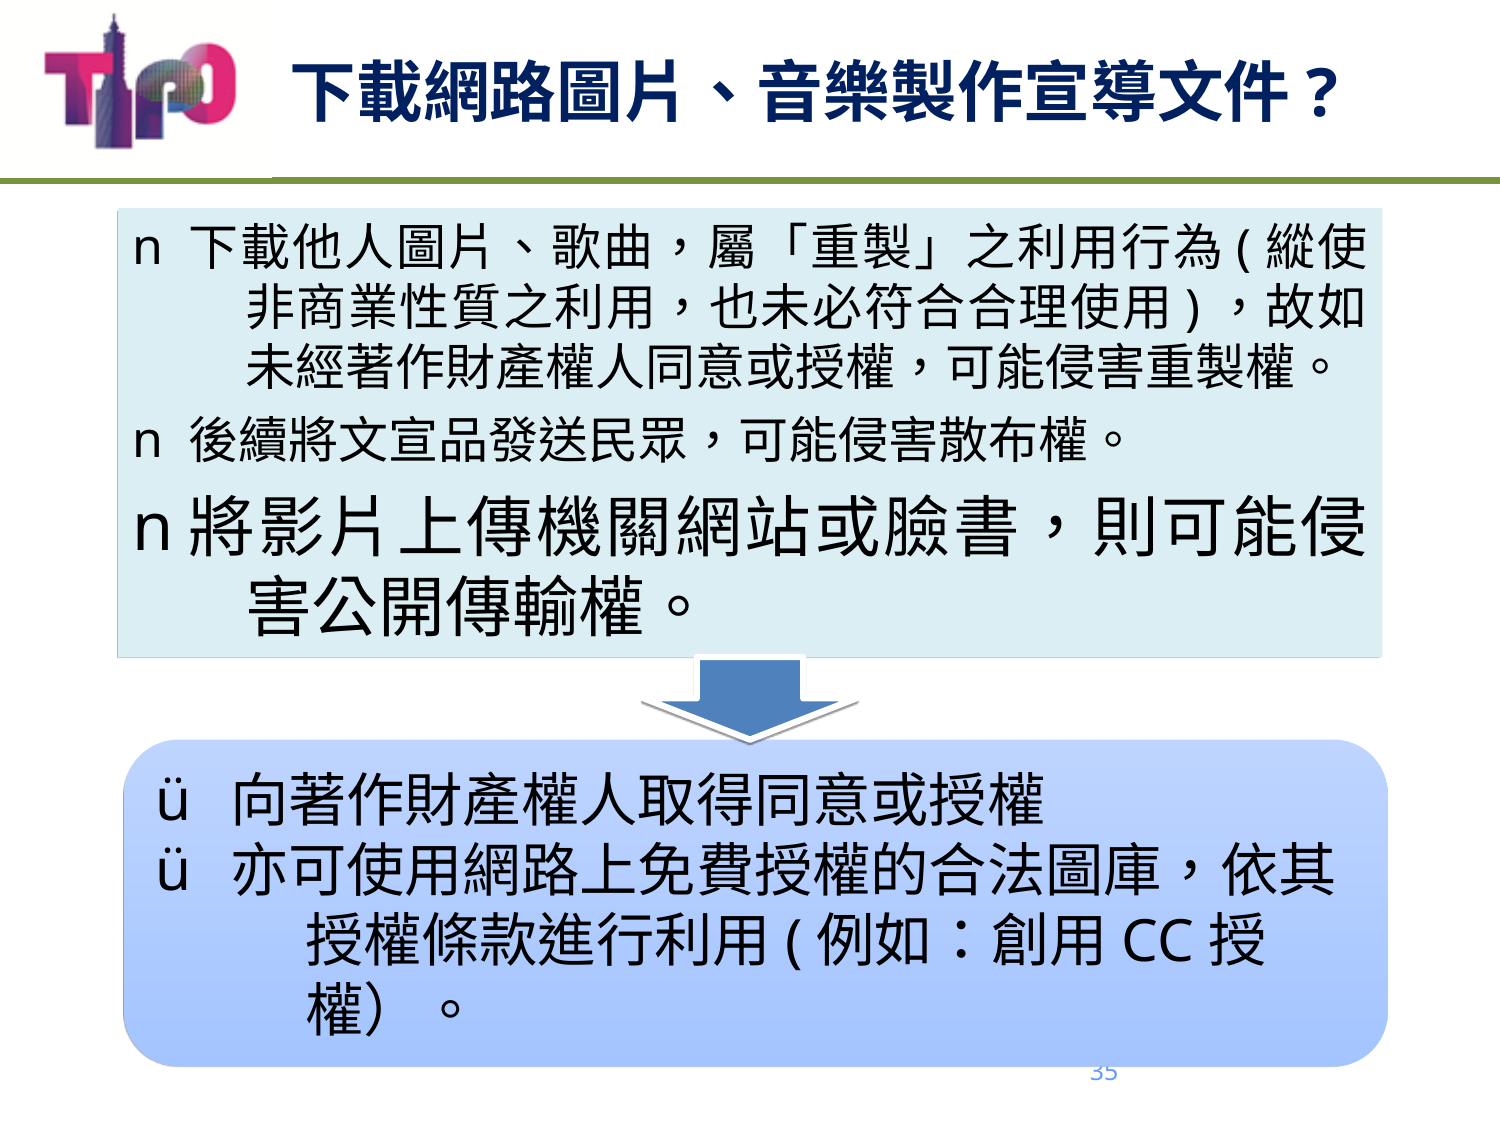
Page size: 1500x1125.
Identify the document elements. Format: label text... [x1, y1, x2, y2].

title 下載網路圖片、音樂製作宣導文件? [274, 42, 1439, 150]
text_box [643, 656, 857, 740]
list 下載他人圖片、歌曲，屬「重製」之利用行為(縱使非商業性質之利用，也未必符合合理使用)，故如未經著作財產權人同意或授權，可能侵害重製權。 後續將文宣品發送民眾，可能侵害散布權。 將影片上傳機關網站或臉書，則可能侵害公開傳輸權。 [117, 208, 1383, 657]
text_box 35 [1074, 1042, 1426, 1103]
text_box 向著作財產權人取得同意或授權 亦可使用網路上免費授權的合法圖庫，依其授權條款進行利用(例如：創用CC授權）。 [123, 739, 1388, 1067]
